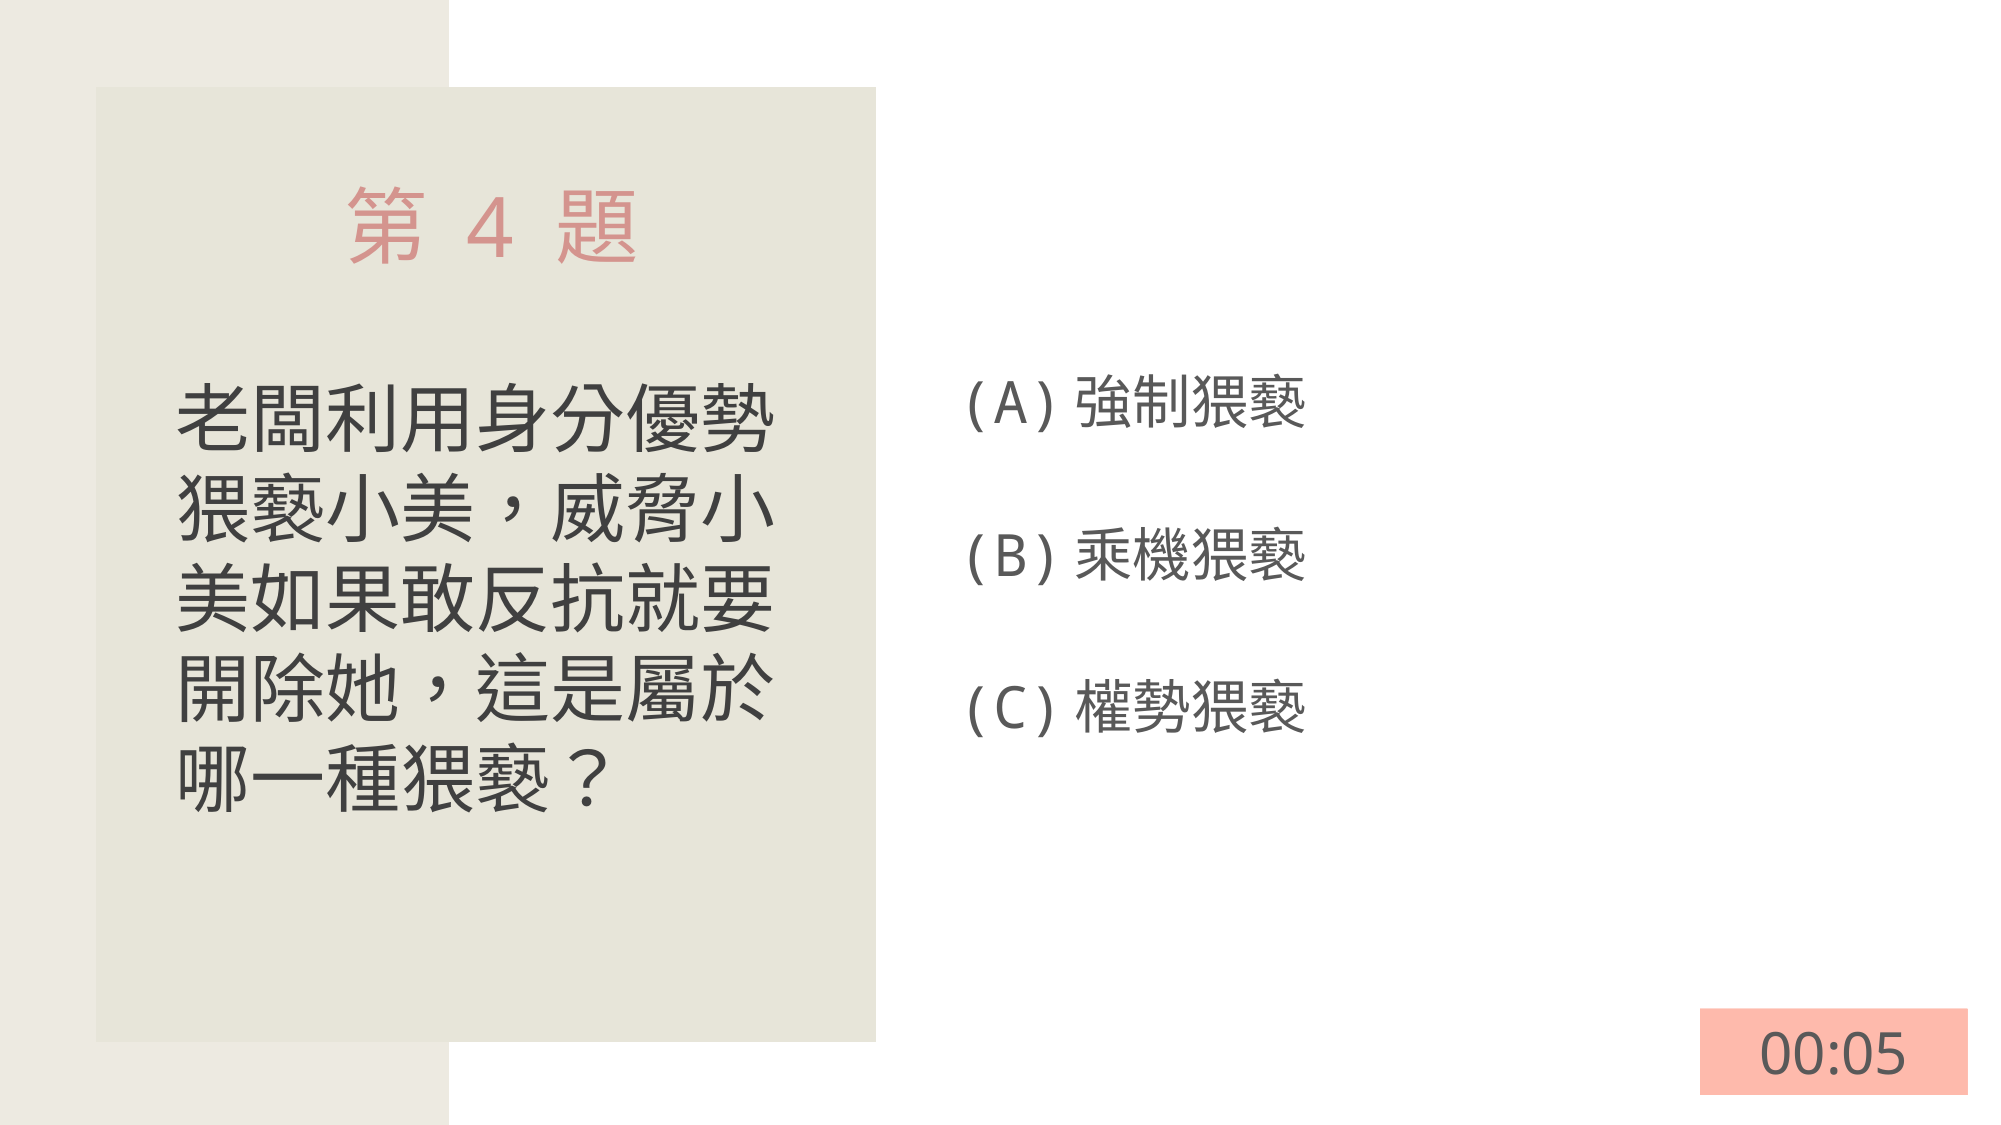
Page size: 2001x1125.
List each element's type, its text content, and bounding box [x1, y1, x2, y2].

text_box 00:05 [1700, 1008, 1968, 1095]
text_box 老闆利用身分優勢猥褻小美，威脅小美如果敢反抗就要開除她，這是屬於哪一種猥褻？ [160, 361, 804, 831]
text_box (B) [943, 510, 1059, 597]
text_box (C) [943, 662, 1059, 749]
text_box 第 4 題 [285, 165, 698, 282]
text_box 乘機猥褻 [1059, 510, 1527, 597]
text_box 強制猥褻 [1059, 357, 1527, 444]
text_box (A) [943, 357, 1059, 444]
text_box 權勢猥褻 [1059, 662, 1527, 749]
